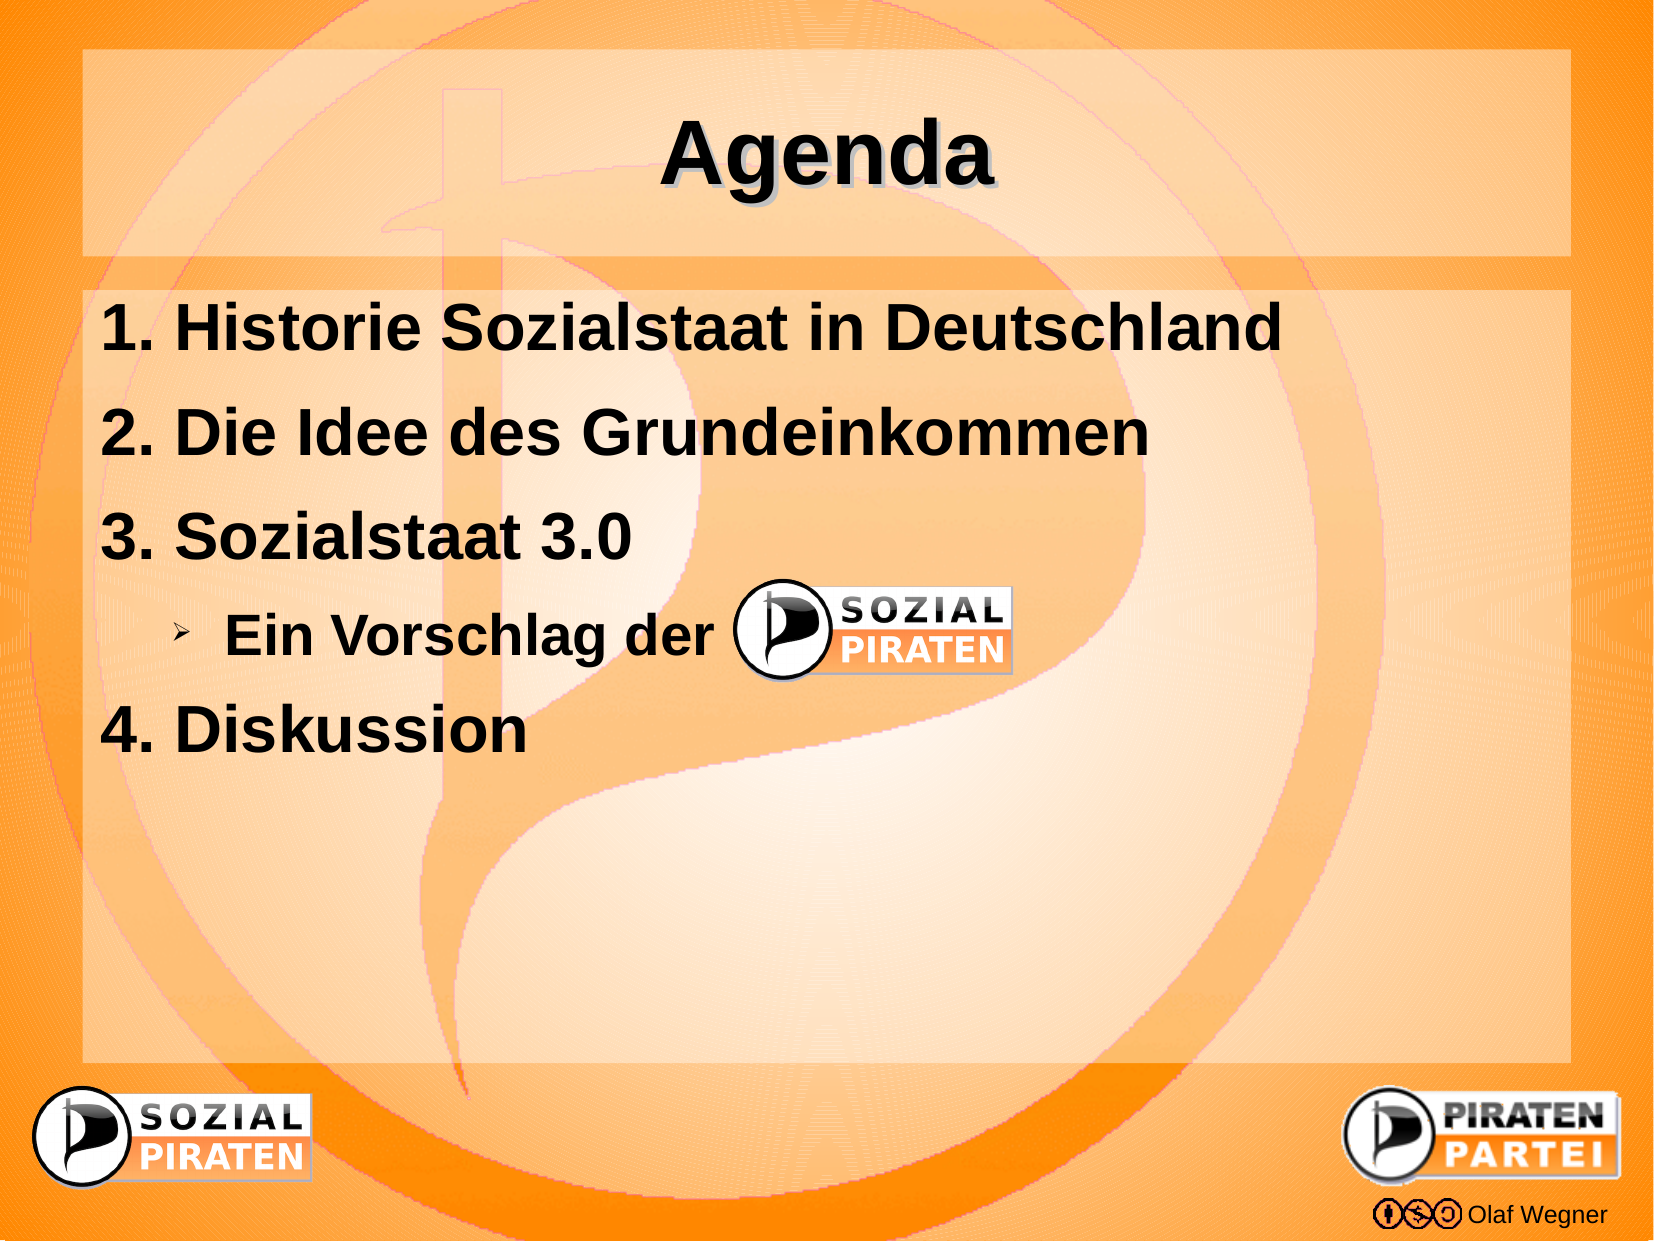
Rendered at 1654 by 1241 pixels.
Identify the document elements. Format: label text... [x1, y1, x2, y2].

picture [29, 0, 1623, 1241]
list Historie Sozialstaat in Deutschland Die Idee des Grundeinkommen Sozialstaat 3.0 Ein Vorschlag der Diskussion [82, 290, 1571, 1063]
text_box Olaf Wegner [1452, 1193, 1623, 1237]
picture [732, 578, 1014, 683]
title Agenda [82, 49, 1572, 257]
